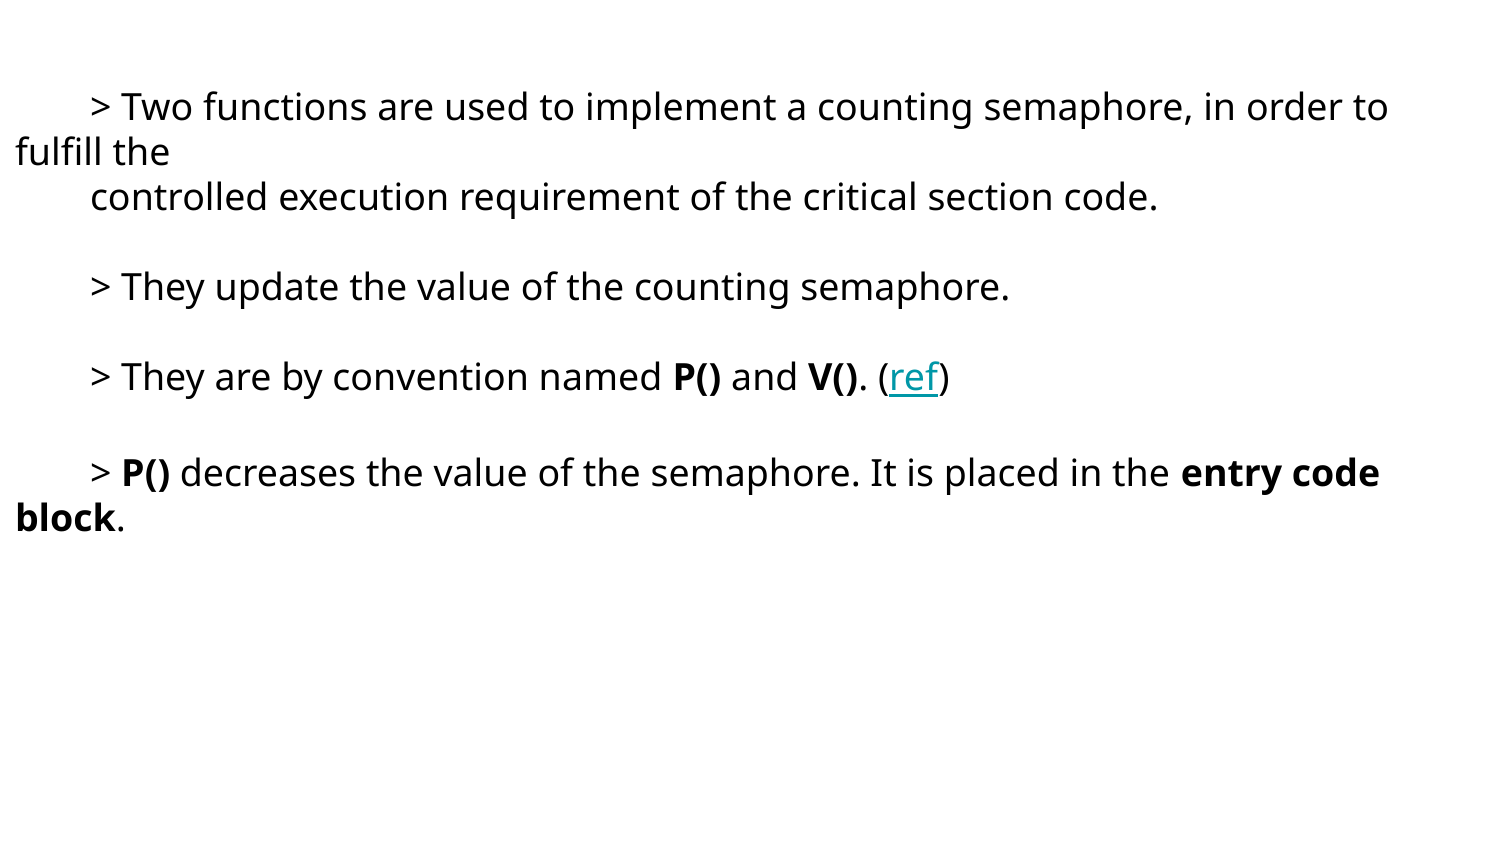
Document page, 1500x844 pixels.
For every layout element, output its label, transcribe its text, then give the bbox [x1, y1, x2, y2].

text_box > Two functions are used to implement a counting semaphore, in order to fulfill the controlled execution requirement of the critical section code. > They update the value of the counting semaphore. > They are by convention named P() and V(). (ref) > P() decreases the value of the semaphore. It is placed in the entry code block. > V(s) increases the value of the semaphore. It is placed in the exit code block. [0, 118, 1500, 594]
